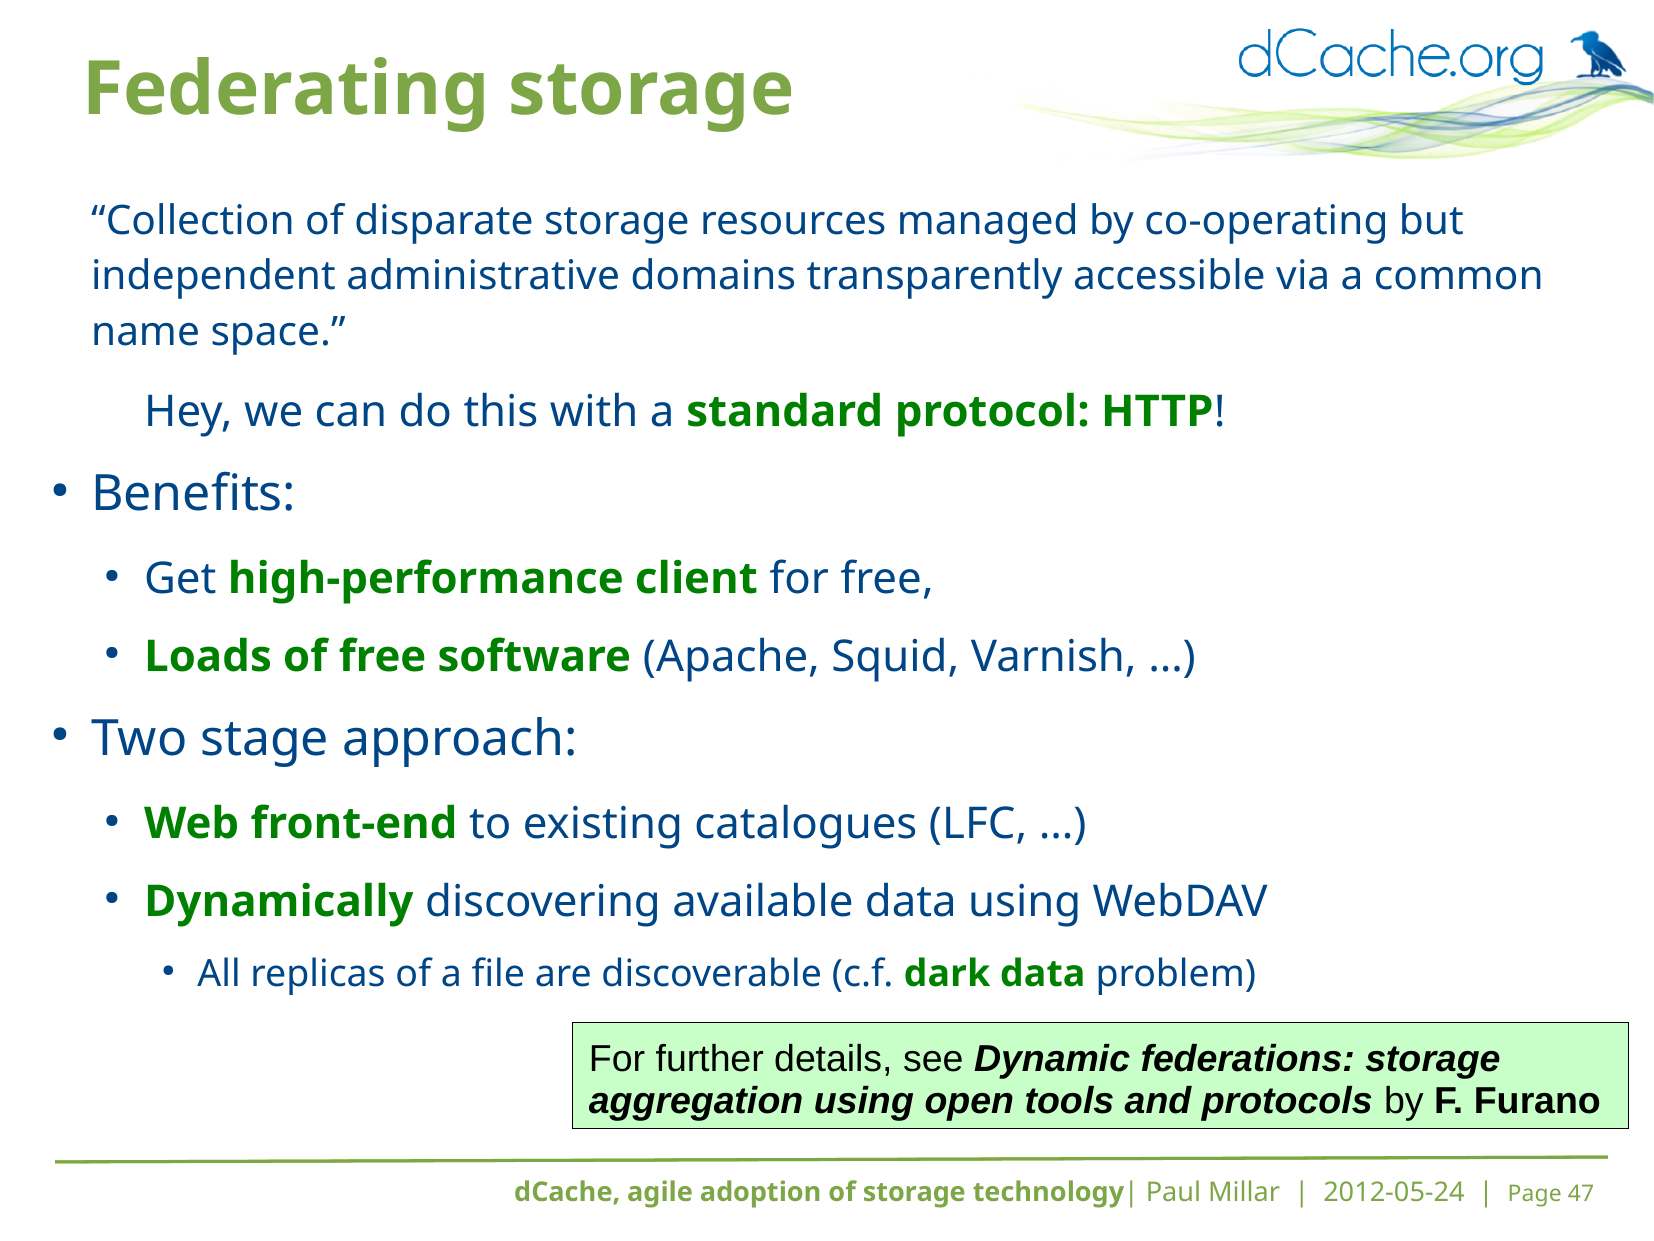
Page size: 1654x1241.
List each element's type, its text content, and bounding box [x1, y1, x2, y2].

title Federating storage [82, 37, 1605, 134]
text_box [572, 1022, 1629, 1129]
picture [956, 16, 1654, 169]
list “Collection of disparate storage resources managed by co-operating but independent administrative domains transparently accessible via a common name space.” Hey, we can do this with a standard protocol: HTTP! Benefits: Get high-performance client for free, Loads of free software (Apache, Squid, Varnish, …) Two stage approach: Web front-end to existing catalogues (LFC, …) Dynamically discovering available data using WebDAV All replicas of a file are discoverable (c.f. dark data problem) [37, 190, 1628, 1000]
text_box For further details, see Dynamic federations: storage aggregation using open tools and protocols by F. Furano [574, 1029, 1637, 1148]
